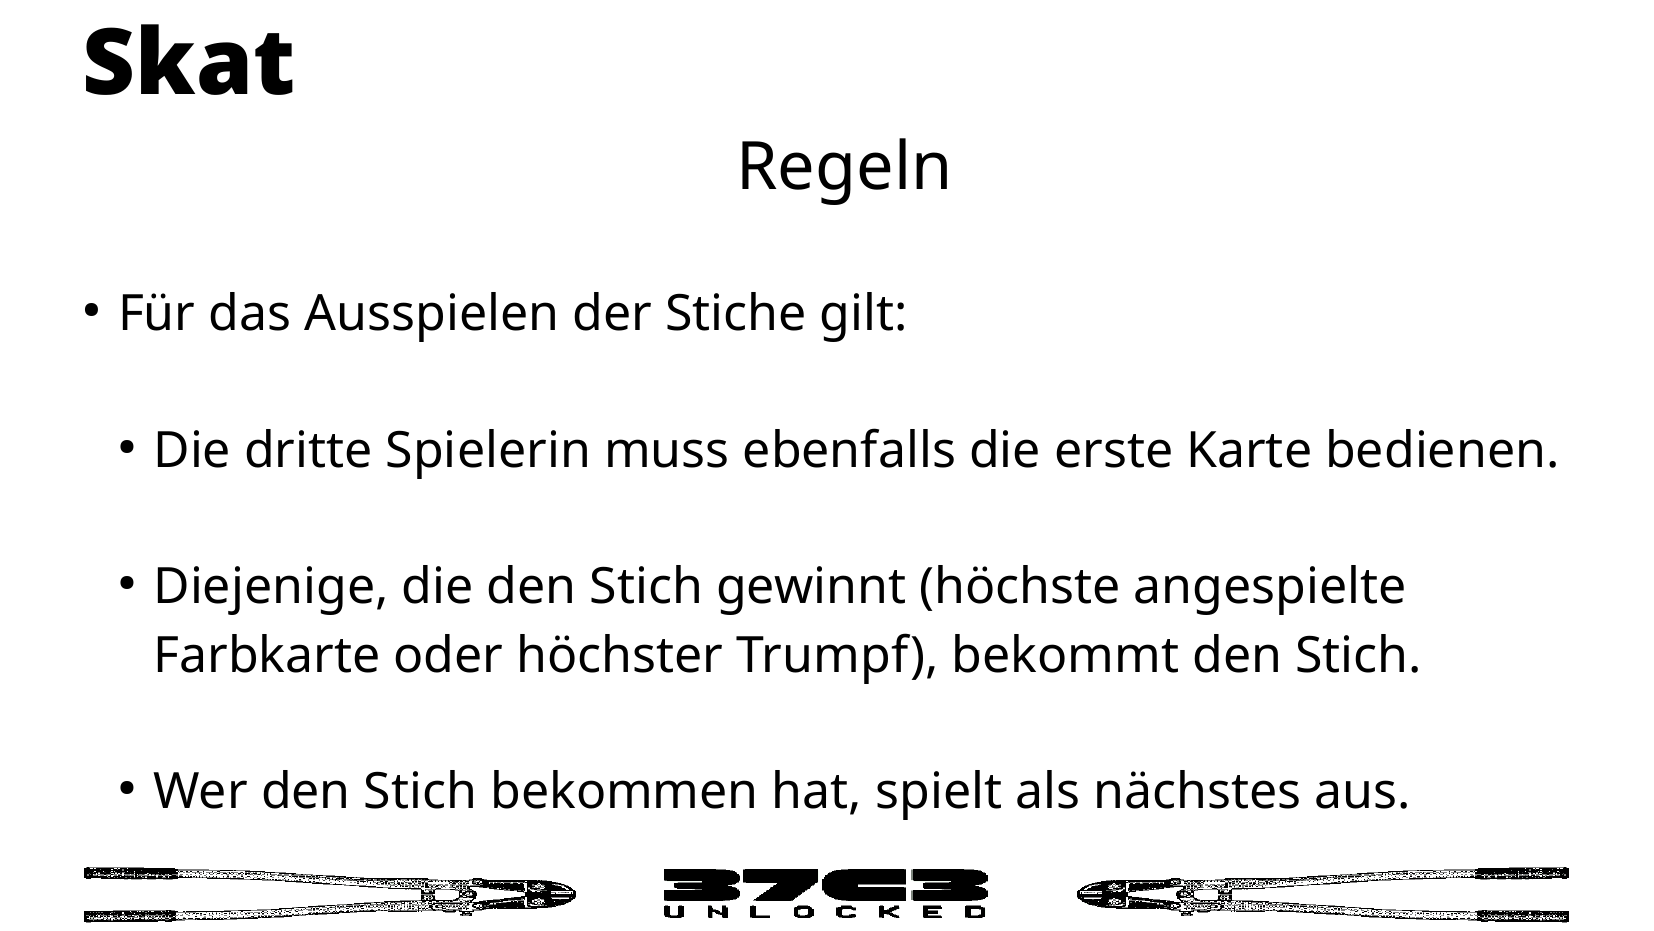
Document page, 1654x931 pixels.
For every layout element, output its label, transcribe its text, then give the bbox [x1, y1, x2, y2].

picture [0, 856, 1654, 931]
subtitle Regeln Für das Ausspielen der Stiche gilt: Die dritte Spielerin muss ebenfalls die erste Karte bedienen. Diejenige, die den Stich gewinnt (höchste angespielte Farbkarte oder höchster Trumpf), bekommt den Stich. Wer den Stich bekommen hat, spielt als nächstes aus. Dies wird solange wiederholt, bis alle Stiche gespielt sind. [82, 118, 1571, 856]
title Skat [82, 0, 1571, 118]
